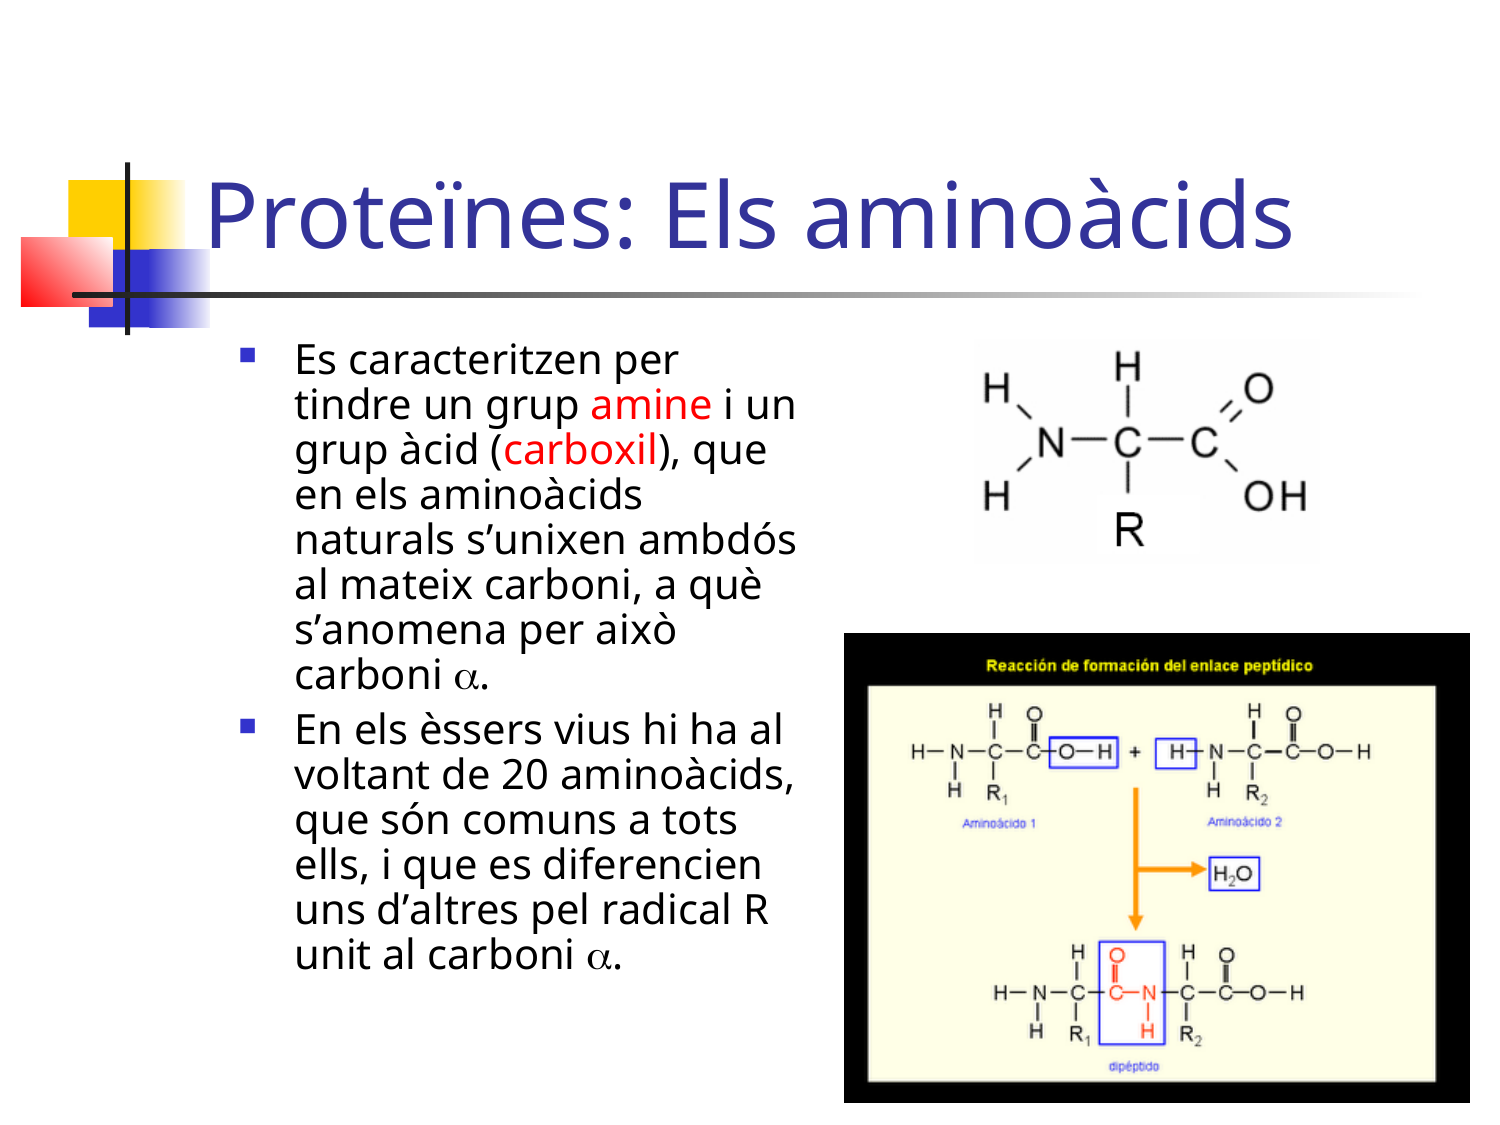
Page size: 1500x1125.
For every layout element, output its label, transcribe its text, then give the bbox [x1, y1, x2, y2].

title Proteïnes: Els aminoàcids [188, 35, 1468, 276]
list Es caracteritzen per tindre un grup amine i un grup àcid (carboxil), que en els aminoàcids naturals s’unixen ambdós al mateix carboni, a què s’anomena per això carboni . En els èssers vius hi ha al voltant de 20 aminoàcids, que són comuns a tots ells, i que es diferencien uns d’altres pel radical R unit al carboni . [193, 331, 820, 1007]
picture [844, 633, 1470, 1103]
picture [950, 314, 1333, 583]
